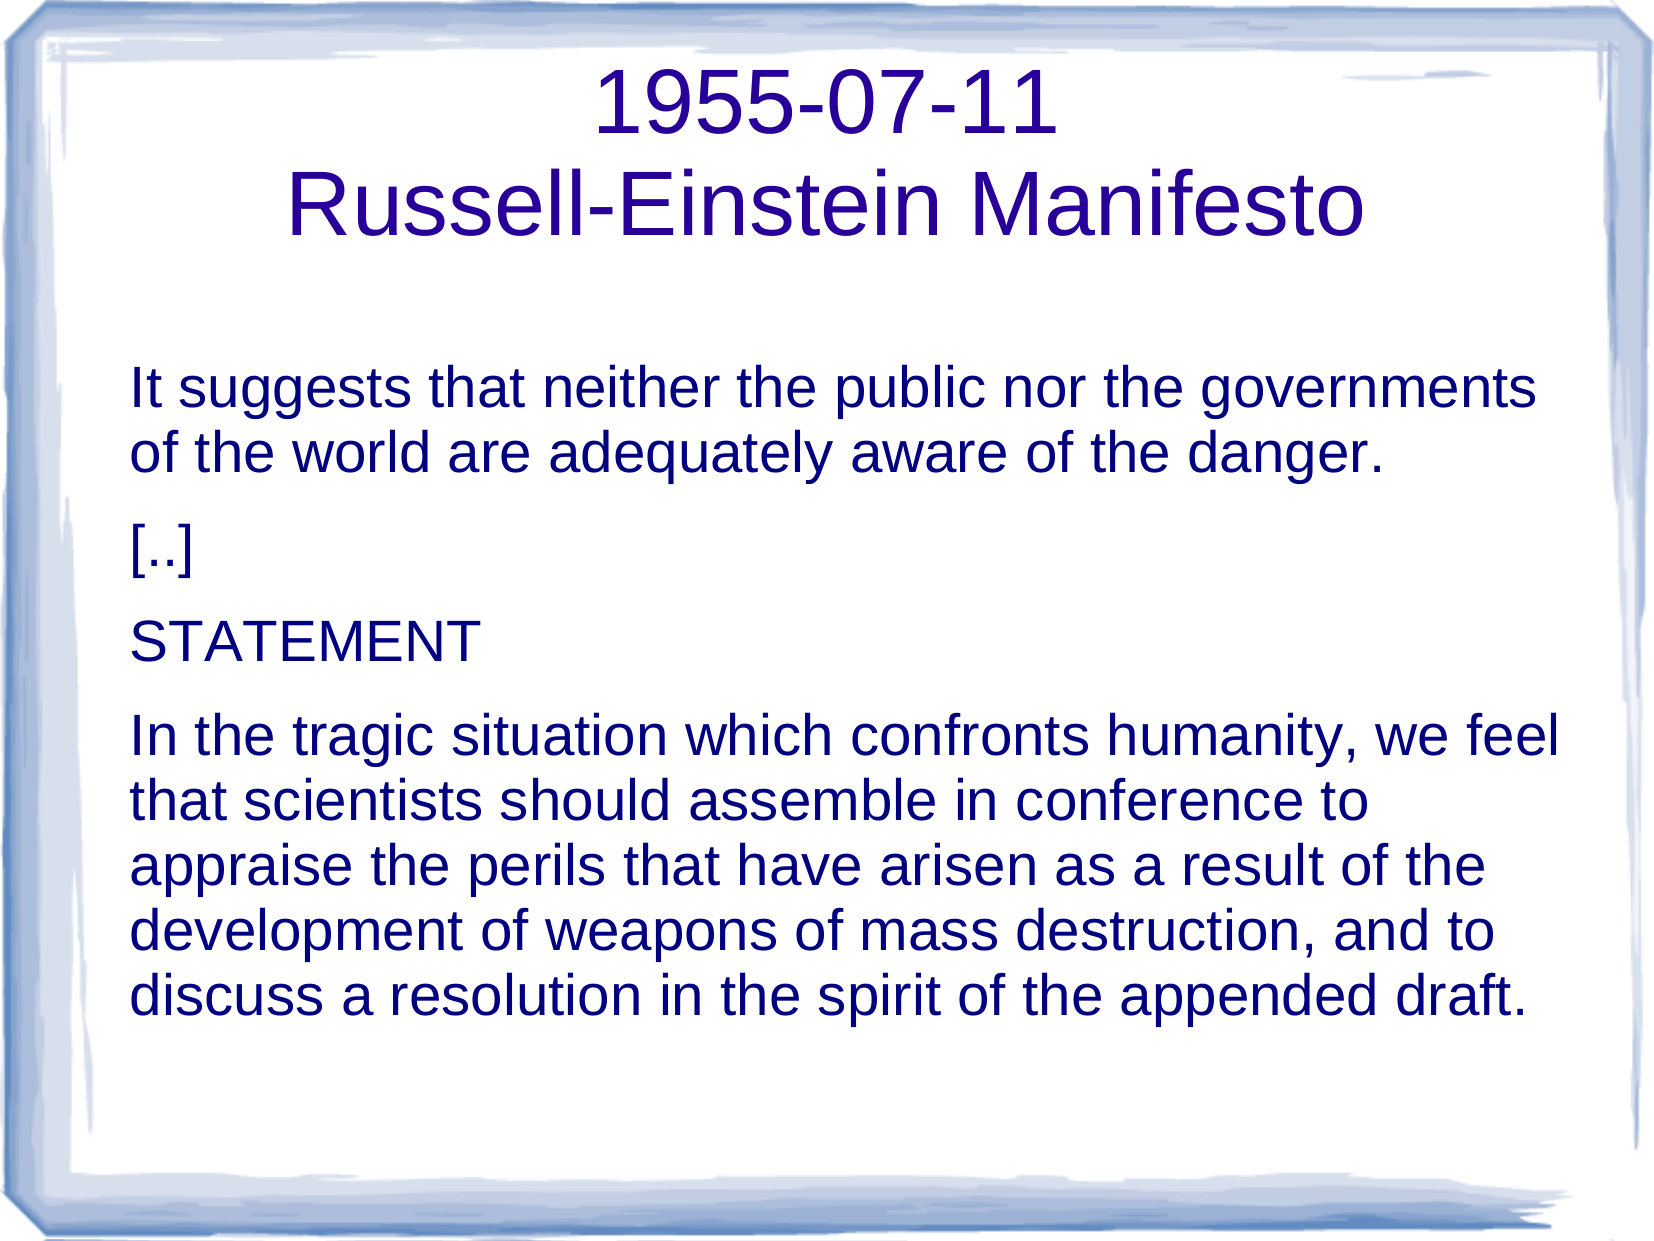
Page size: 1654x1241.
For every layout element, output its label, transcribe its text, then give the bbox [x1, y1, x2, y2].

title 1955-07-11 Russell-Einstein Manifesto [82, 49, 1571, 257]
picture [0, 0, 1654, 1241]
list It suggests that neither the public nor the governments of the world are adequately aware of the danger. [..] STATEMENT In the tragic situation which confronts humanity, we feel that scientists should assemble in conference to appraise the perils that have arisen as a result of the development of weapons of mass destruction, and to discuss a resolution in the spirit of the appended draft. [59, 354, 1571, 1027]
